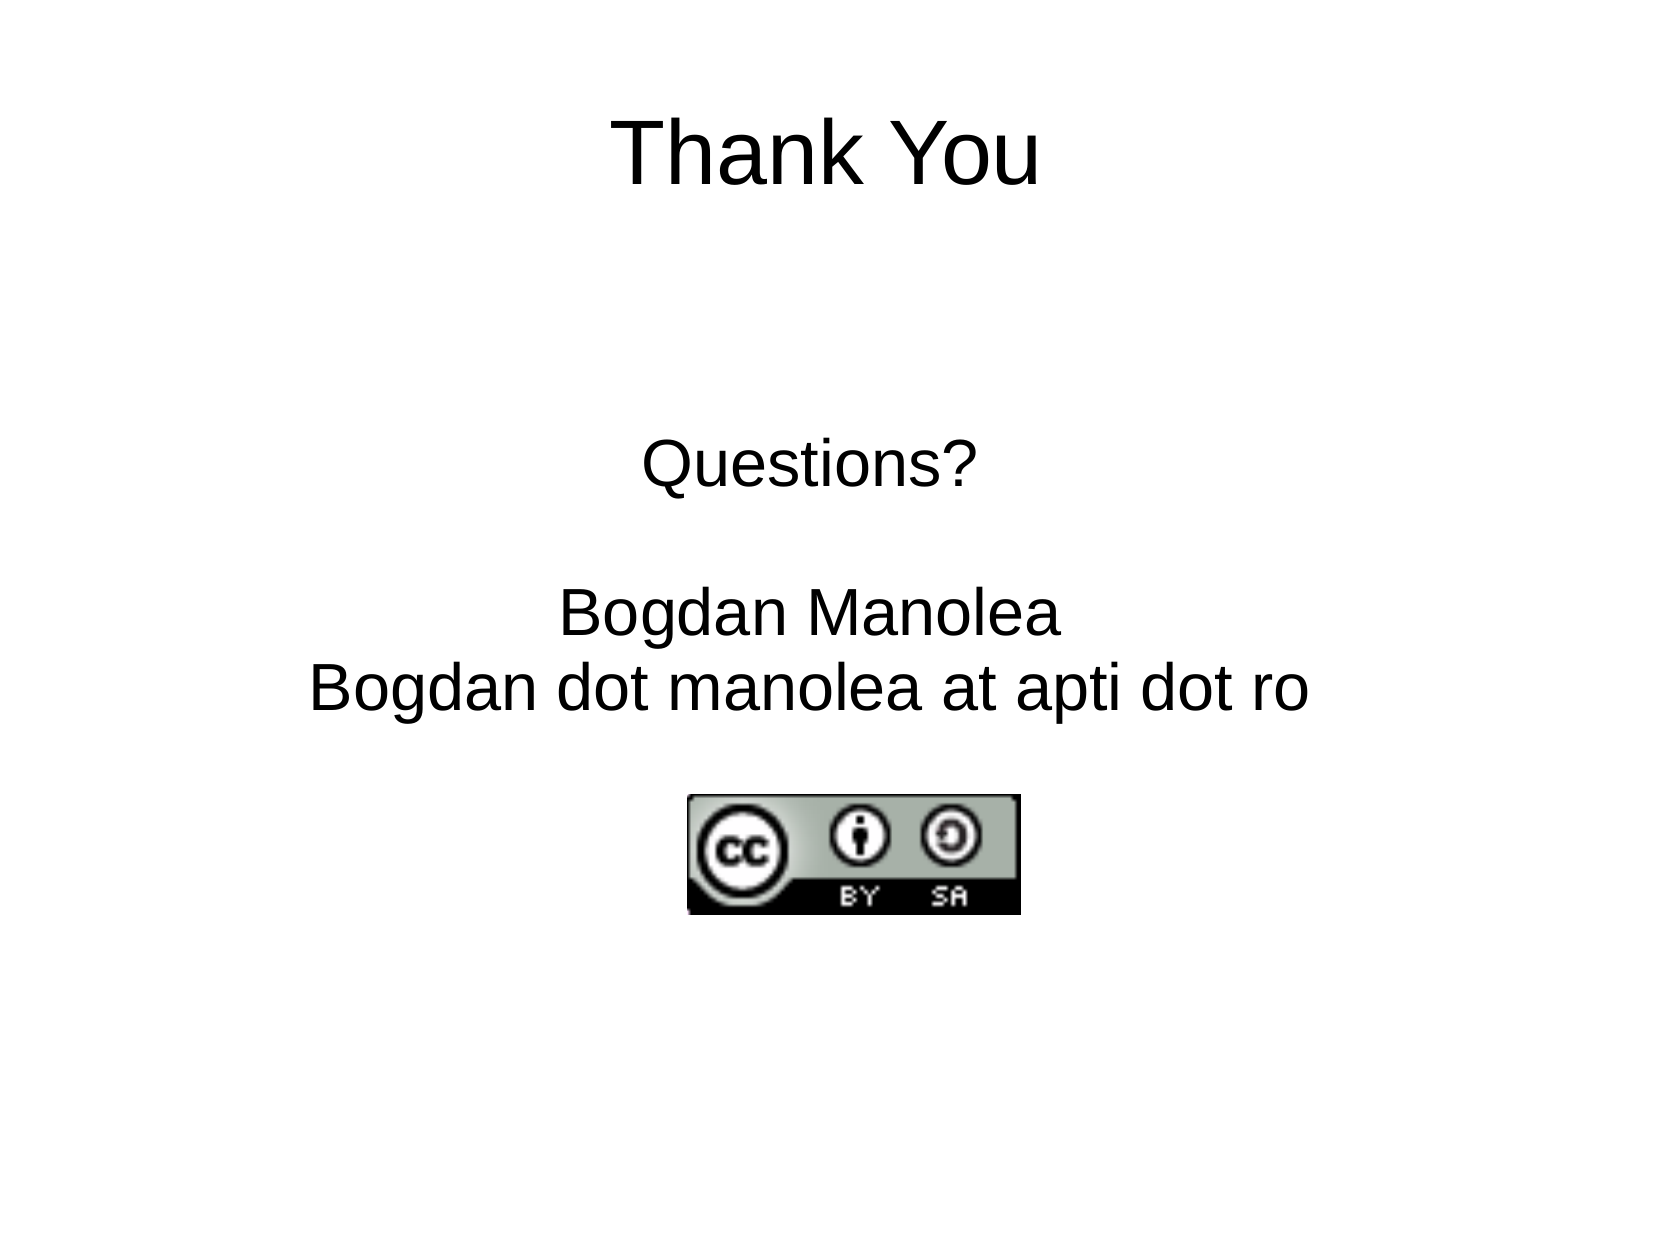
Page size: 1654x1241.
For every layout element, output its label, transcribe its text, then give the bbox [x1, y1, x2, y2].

title Thank You [82, 49, 1571, 257]
picture [687, 794, 1021, 916]
subtitle Questions? Bogdan Manolea Bogdan dot manolea at apti dot ro [82, 290, 1538, 1010]
